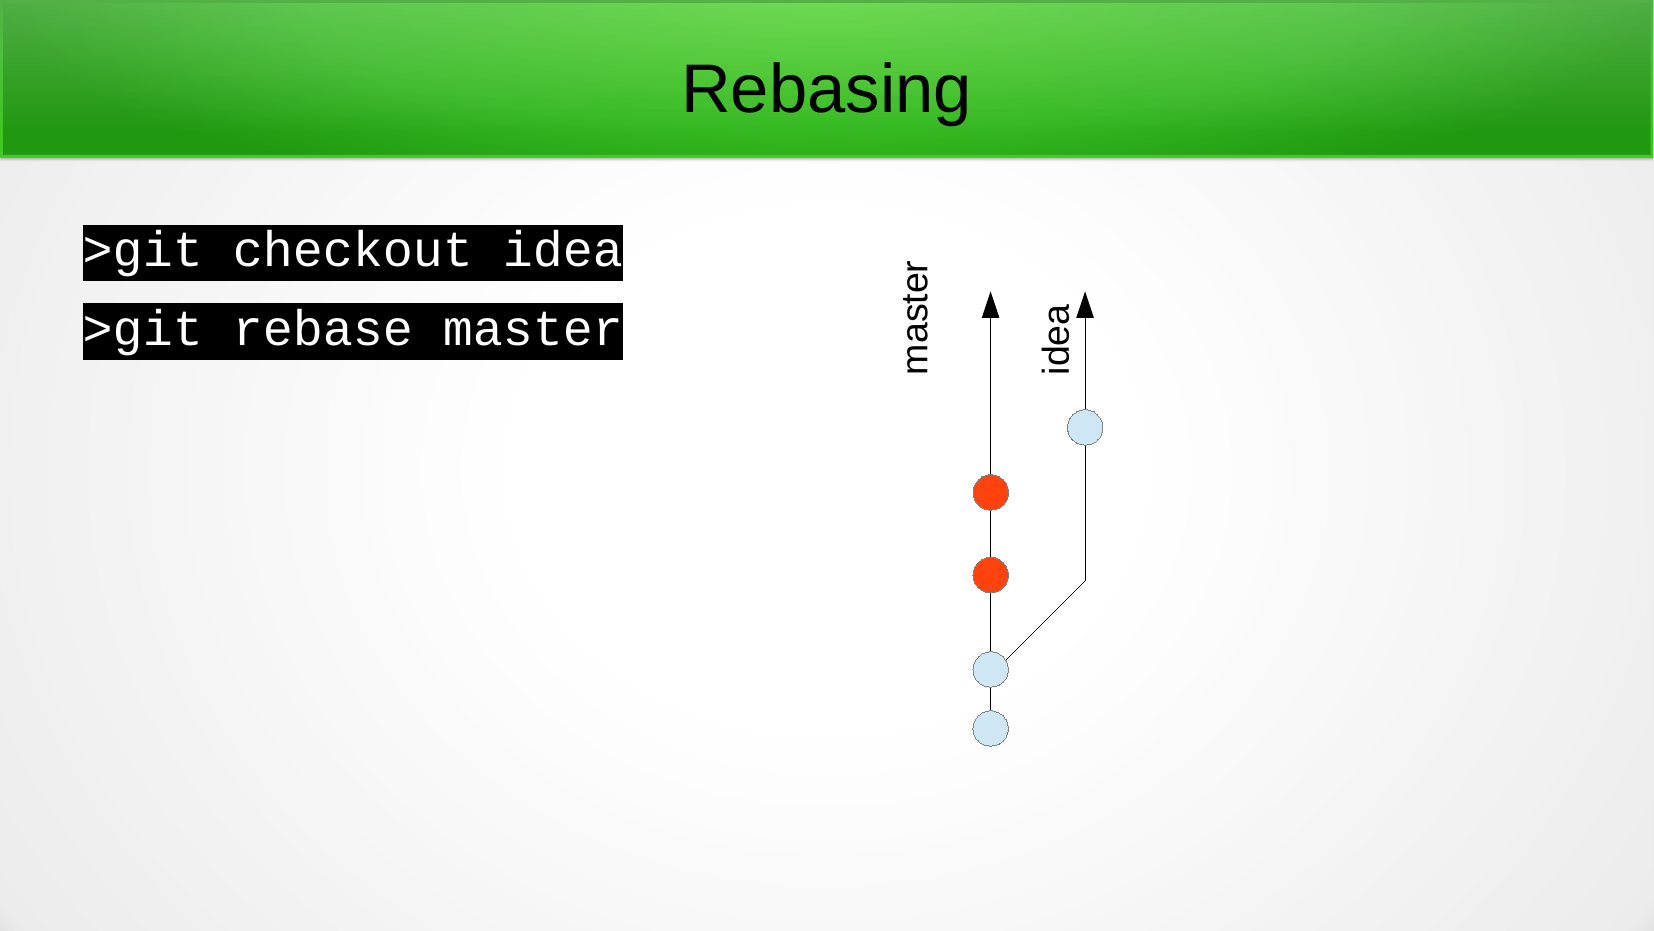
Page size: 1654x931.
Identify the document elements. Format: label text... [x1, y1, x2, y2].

title Rebasing [82, 35, 1571, 142]
text_box [972, 651, 1009, 688]
list >git checkout idea >git rebase master [82, 224, 809, 764]
text_box idea [1027, 200, 1085, 390]
text_box [973, 474, 1009, 511]
text_box master [885, 200, 943, 390]
text_box [972, 557, 1009, 593]
text_box [972, 710, 1009, 747]
text_box [1067, 409, 1103, 446]
